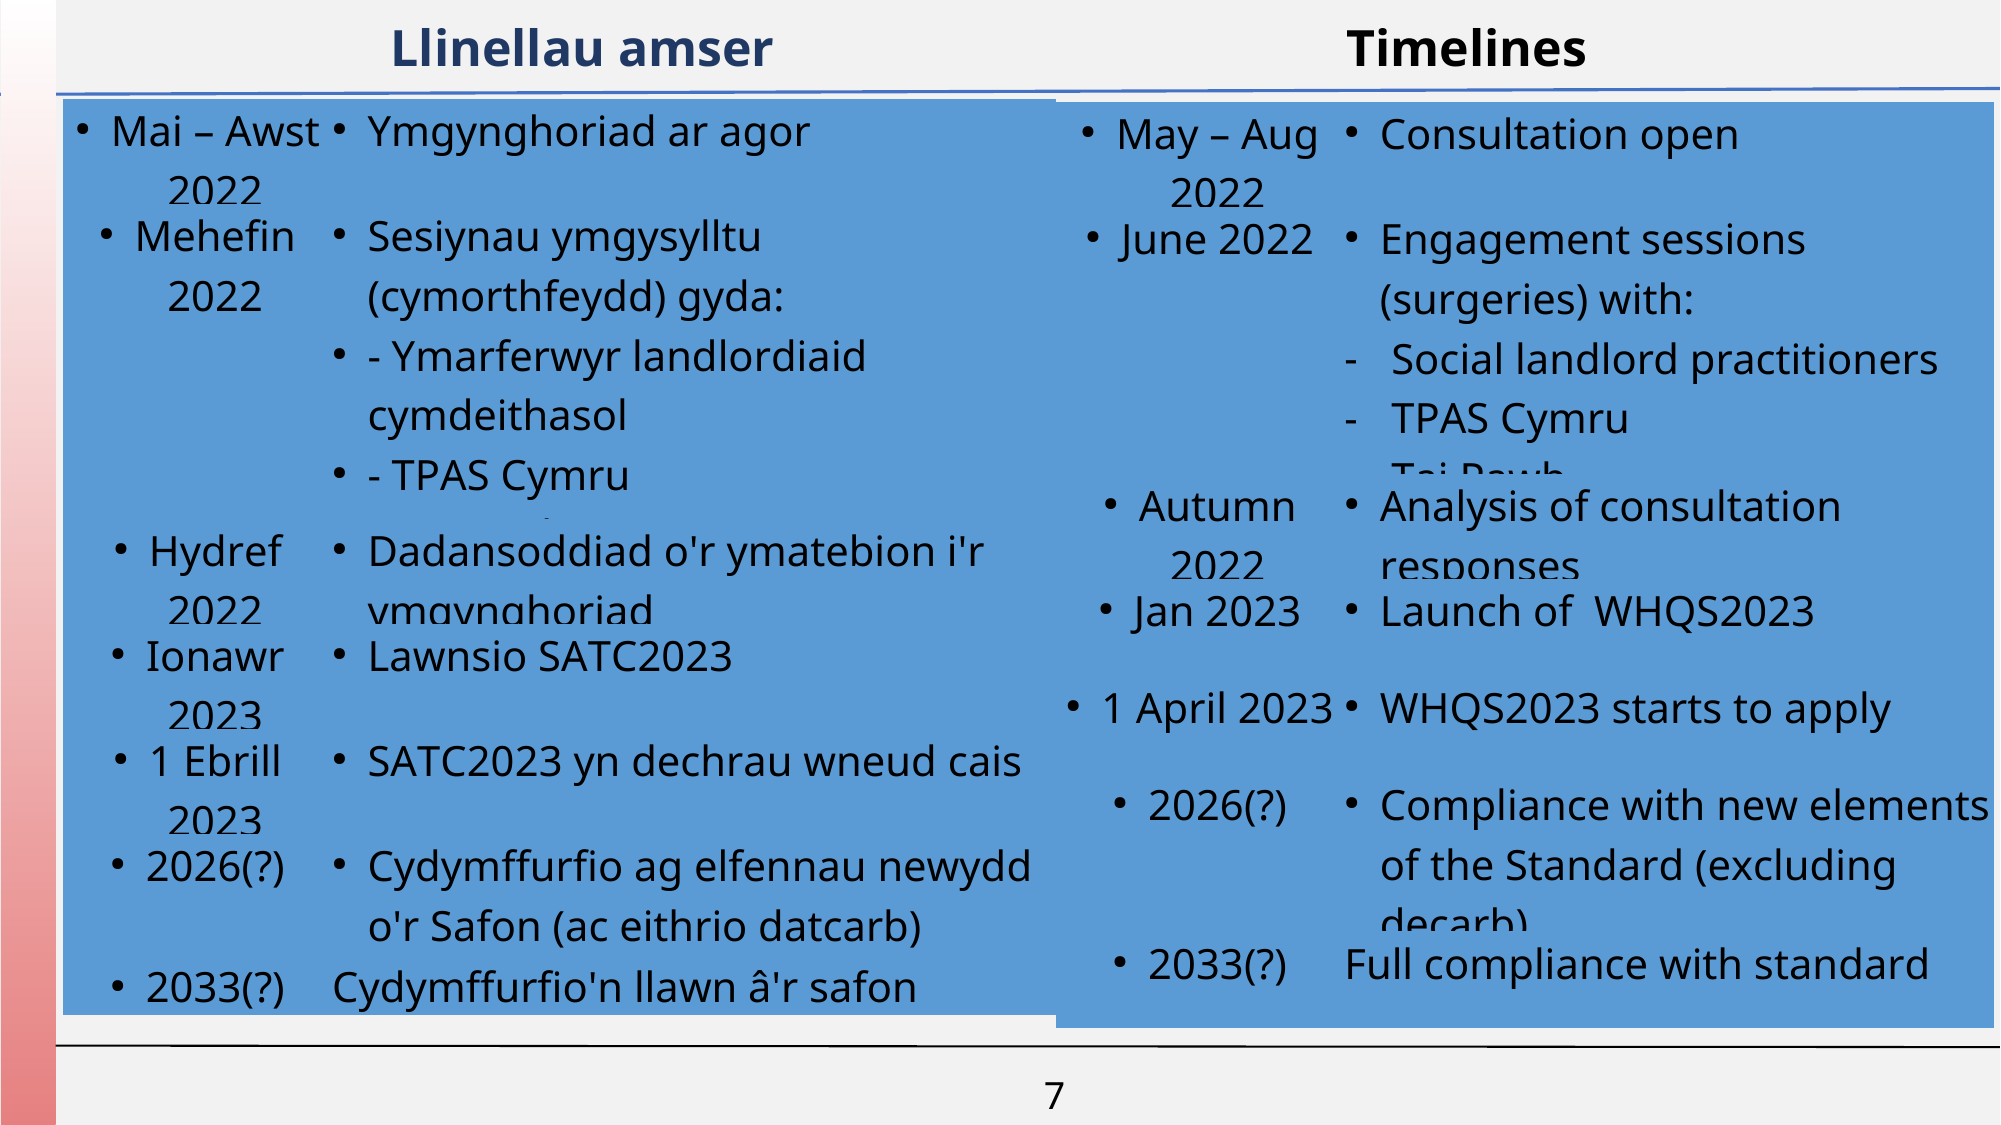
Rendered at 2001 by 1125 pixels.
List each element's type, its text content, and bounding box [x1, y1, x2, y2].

table_header Consultation open [1344, 102, 1994, 207]
table_cell Hydref 2022 [197, 599, 209, 623]
text_box [1, 0, 56, 1125]
table_cell June 2022 [1056, 207, 1344, 474]
table_cell 2026(?) [63, 834, 332, 955]
table_cell WHQS2023 starts to apply [1344, 676, 1994, 773]
table_cell Compliance with new elements of the Standard (excluding decarb) [1344, 773, 1994, 931]
table_cell Dadansoddiad o'r ymatebion i'r ymgynghoriad [332, 519, 1056, 624]
table_cell Sesiynau ymgysylltu (cymorthfeydd) gyda: - Ymarferwyr landlordiaid cymdeithasol - TPAS Cymru - Tai Pawb [332, 204, 1056, 519]
table_cell Full compliance with standard [1344, 931, 1994, 1028]
text_box Llinellau amser Timelines [307, 8, 1671, 85]
table_cell Ionawr 2023 [63, 624, 332, 729]
table_header May – Aug 2022 [1056, 102, 1344, 207]
table_header Ymgynghoriad ar agor [332, 99, 1056, 204]
table_cell Autumn 2022 [1199, 554, 1211, 578]
table_header Mai – Awst 2022 [63, 99, 332, 204]
table_cell 2026(?) [1056, 773, 1344, 931]
table_cell Ionawr 2023 [197, 704, 209, 728]
table_cell Engagement sessions (surgeries) with: Social landlord practitioners TPAS Cymru Tai Pawb [1344, 207, 1994, 474]
table_cell 1 Ebrill 2023 [197, 809, 209, 833]
table_cell Jan 2023 [1056, 579, 1344, 676]
table_cell Launch of WHQS2023 [1344, 579, 1994, 676]
table_cell Lawnsio SATC2023 [332, 624, 1056, 729]
table_cell Mehefin 2022 [63, 204, 332, 519]
table_cell 2033(?) [1056, 931, 1344, 1028]
table_cell Hydref 2022 [63, 519, 332, 624]
table_cell 2033(?) [63, 955, 332, 1015]
table_cell Autumn 2022 [1056, 474, 1344, 579]
table_cell SATC2023 yn dechrau wneud cais [332, 729, 1056, 834]
table_cell Analysis of consultation responses [1344, 474, 1994, 579]
text_box 7 [1028, 1064, 1125, 1125]
table_header May – Aug 2022 [1199, 181, 1211, 205]
table_cell Cydymffurfio ag elfennau newydd o'r Safon (ac eithrio datcarb) [332, 834, 1056, 955]
table_cell Cydymffurfio'n llawn â'r safon [332, 955, 1056, 1015]
table_cell 1 Ebrill 2023 [63, 729, 332, 834]
table_cell 1 April 2023 [1056, 676, 1344, 773]
